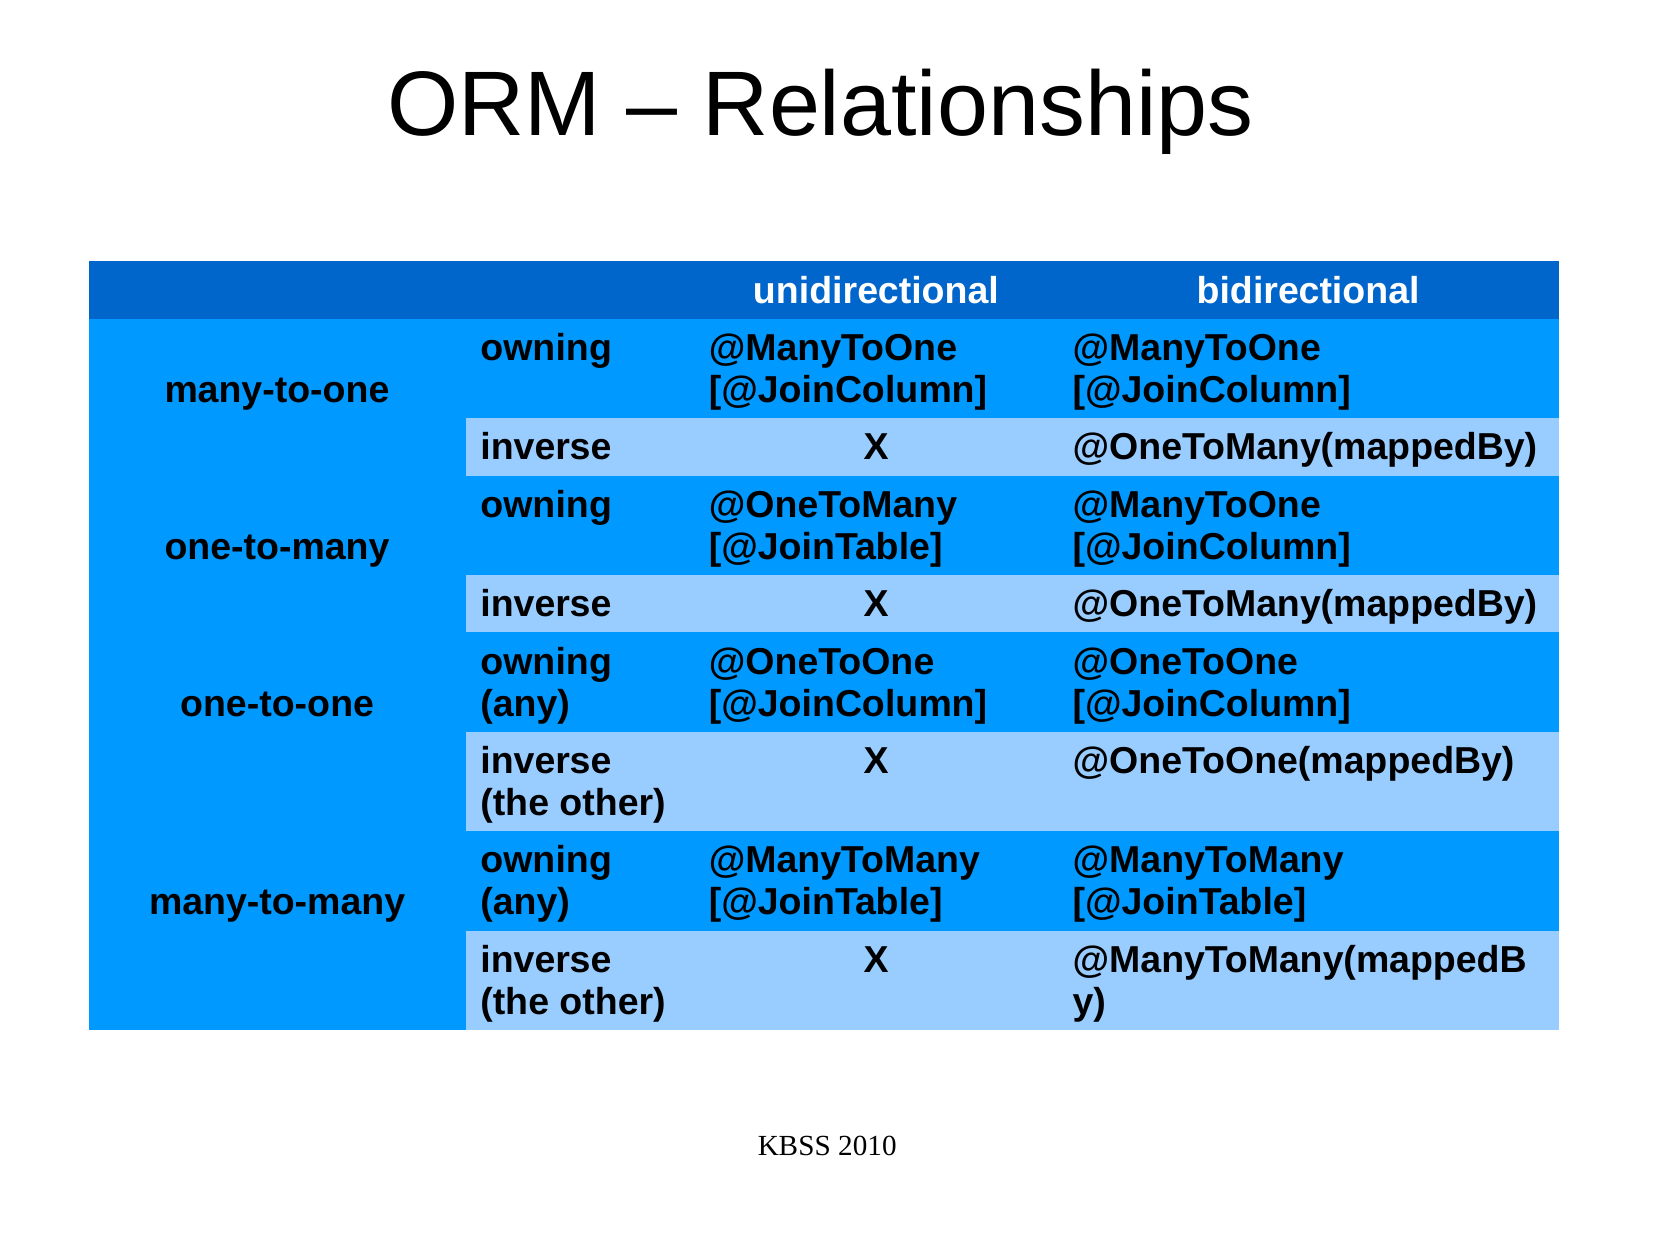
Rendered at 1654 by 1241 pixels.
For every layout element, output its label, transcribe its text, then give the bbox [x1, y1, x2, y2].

table_cell owning [466, 319, 694, 418]
table_cell @ManyToMany [@JoinTable] [694, 831, 1058, 931]
table_cell @ManyToOne [@JoinColumn] [1058, 319, 1559, 418]
table_cell @OneToOne(mappedBy) [1058, 732, 1559, 831]
table_cell one-to-many [89, 476, 466, 632]
table_cell X [694, 575, 1058, 632]
table_cell owning (any) [466, 831, 694, 931]
table_cell @OneToOne [@JoinColumn] [694, 632, 1058, 732]
table_cell owning (any) [466, 632, 694, 732]
table_header bidirectional [1058, 261, 1559, 319]
table_cell owning [466, 476, 694, 575]
table_cell inverse [466, 575, 694, 632]
table_cell @OneToMany [@JoinTable] [694, 476, 1058, 575]
table_header unidirectional [694, 261, 1058, 319]
title ORM – Relationships [76, 0, 1565, 208]
table_cell @ManyToOne [@JoinColumn] [694, 319, 1058, 418]
table_cell X [694, 418, 1058, 476]
table_cell one-to-one [89, 632, 466, 831]
table_header [89, 261, 466, 319]
table_cell inverse (the other) [466, 931, 694, 1030]
table_cell @OneToOne [@JoinColumn] [1058, 632, 1559, 732]
table_cell many-to-many [89, 831, 466, 1030]
table_cell X [694, 732, 1058, 831]
table_cell @ManyToMany [@JoinTable] [1058, 831, 1559, 931]
table_cell inverse (the other) [466, 732, 694, 831]
table_cell @OneToMany(mappedBy) [1058, 418, 1559, 476]
table_cell X [694, 931, 1058, 1030]
table_cell inverse [466, 418, 694, 476]
table_cell @ManyToMany(mappedBy) [1058, 931, 1559, 1030]
table_cell many-to-one [89, 319, 466, 476]
table_cell @OneToMany(mappedBy) [1058, 575, 1559, 632]
table_header [466, 261, 694, 319]
table_cell @ManyToOne [@JoinColumn] [1058, 476, 1559, 575]
